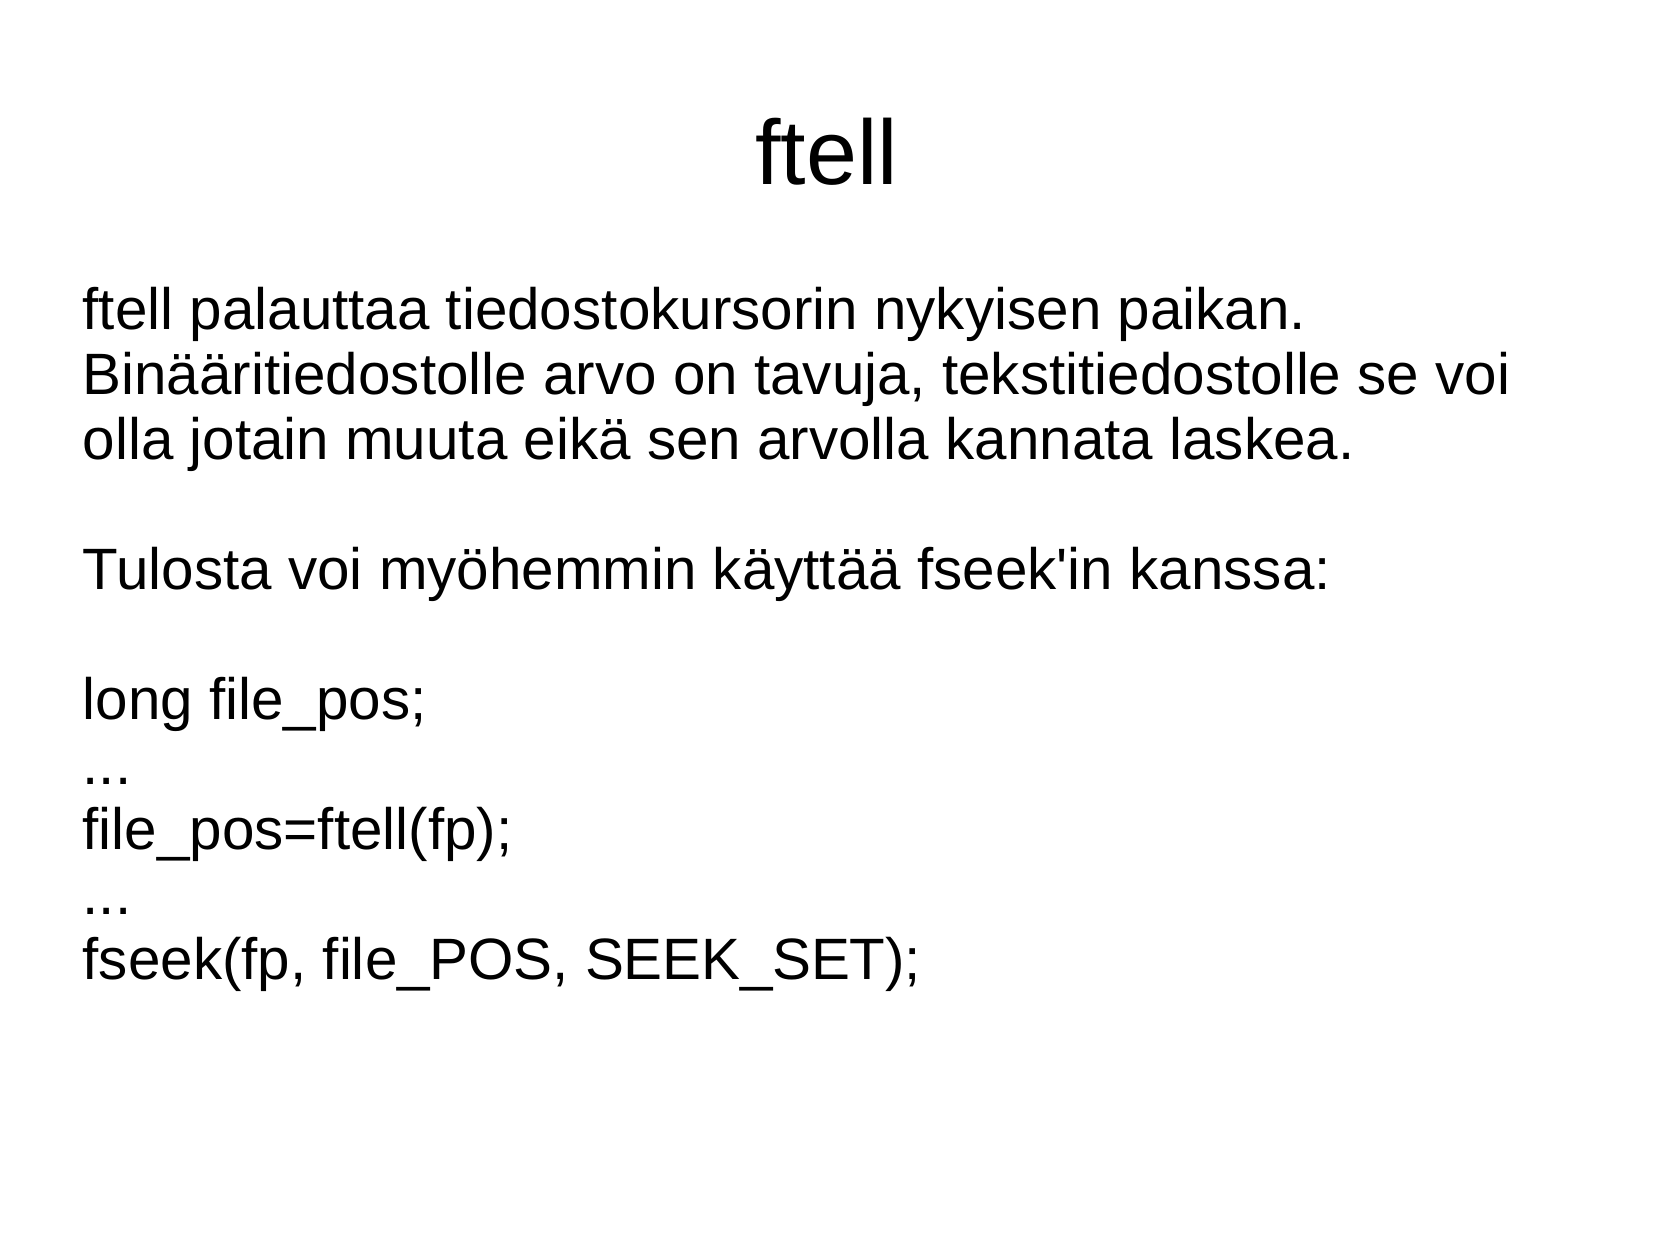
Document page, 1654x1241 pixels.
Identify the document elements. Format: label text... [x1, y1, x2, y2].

title ftell [82, 56, 1571, 250]
subtitle ftell palauttaa tiedostokursorin nykyisen paikan. Binääritiedostolle arvo on tavuja, tekstitiedostolle se voi olla jotain muuta eikä sen arvolla kannata laskea. Tulosta voi myöhemmin käyttää fseek'in kanssa: long file_pos; ... file_pos=ftell(fp); ... fseek(fp, file_POS, SEEK_SET); [82, 276, 1571, 1123]
